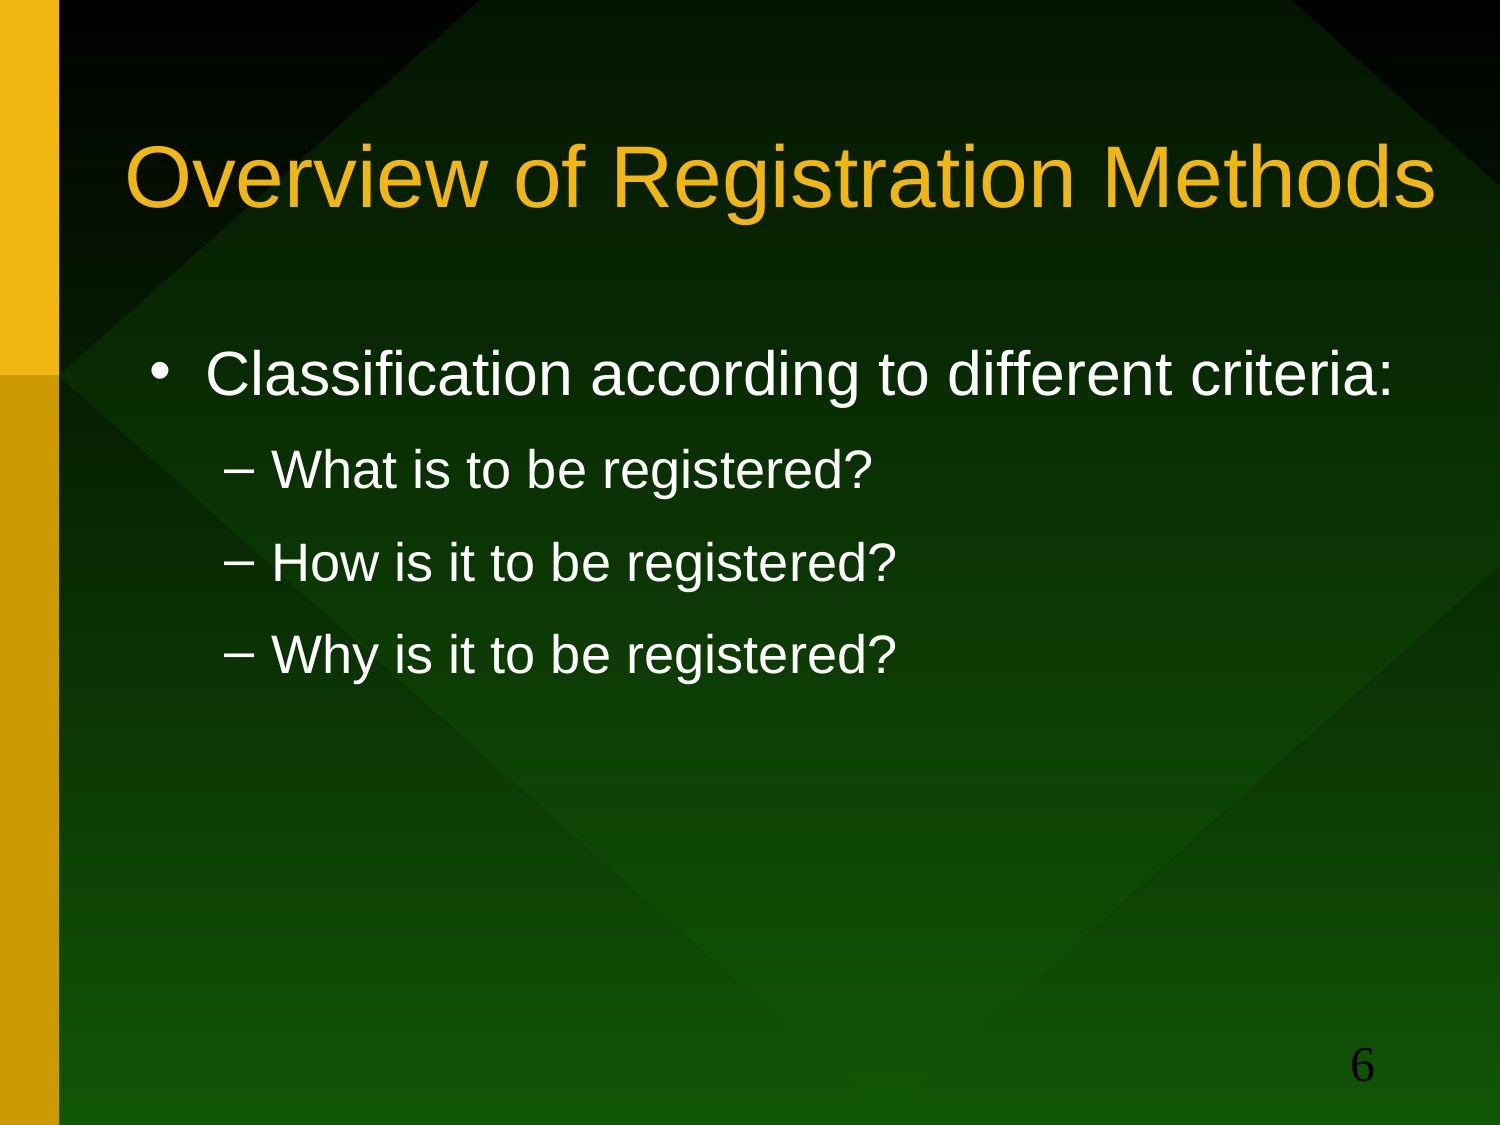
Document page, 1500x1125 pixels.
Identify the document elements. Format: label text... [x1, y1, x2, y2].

title Overview of Registration Methods [99, 84, 1463, 279]
list Classification according to different criteria: What is to be registered? How is it to be registered? Why is it to be registered? [134, 324, 1416, 978]
